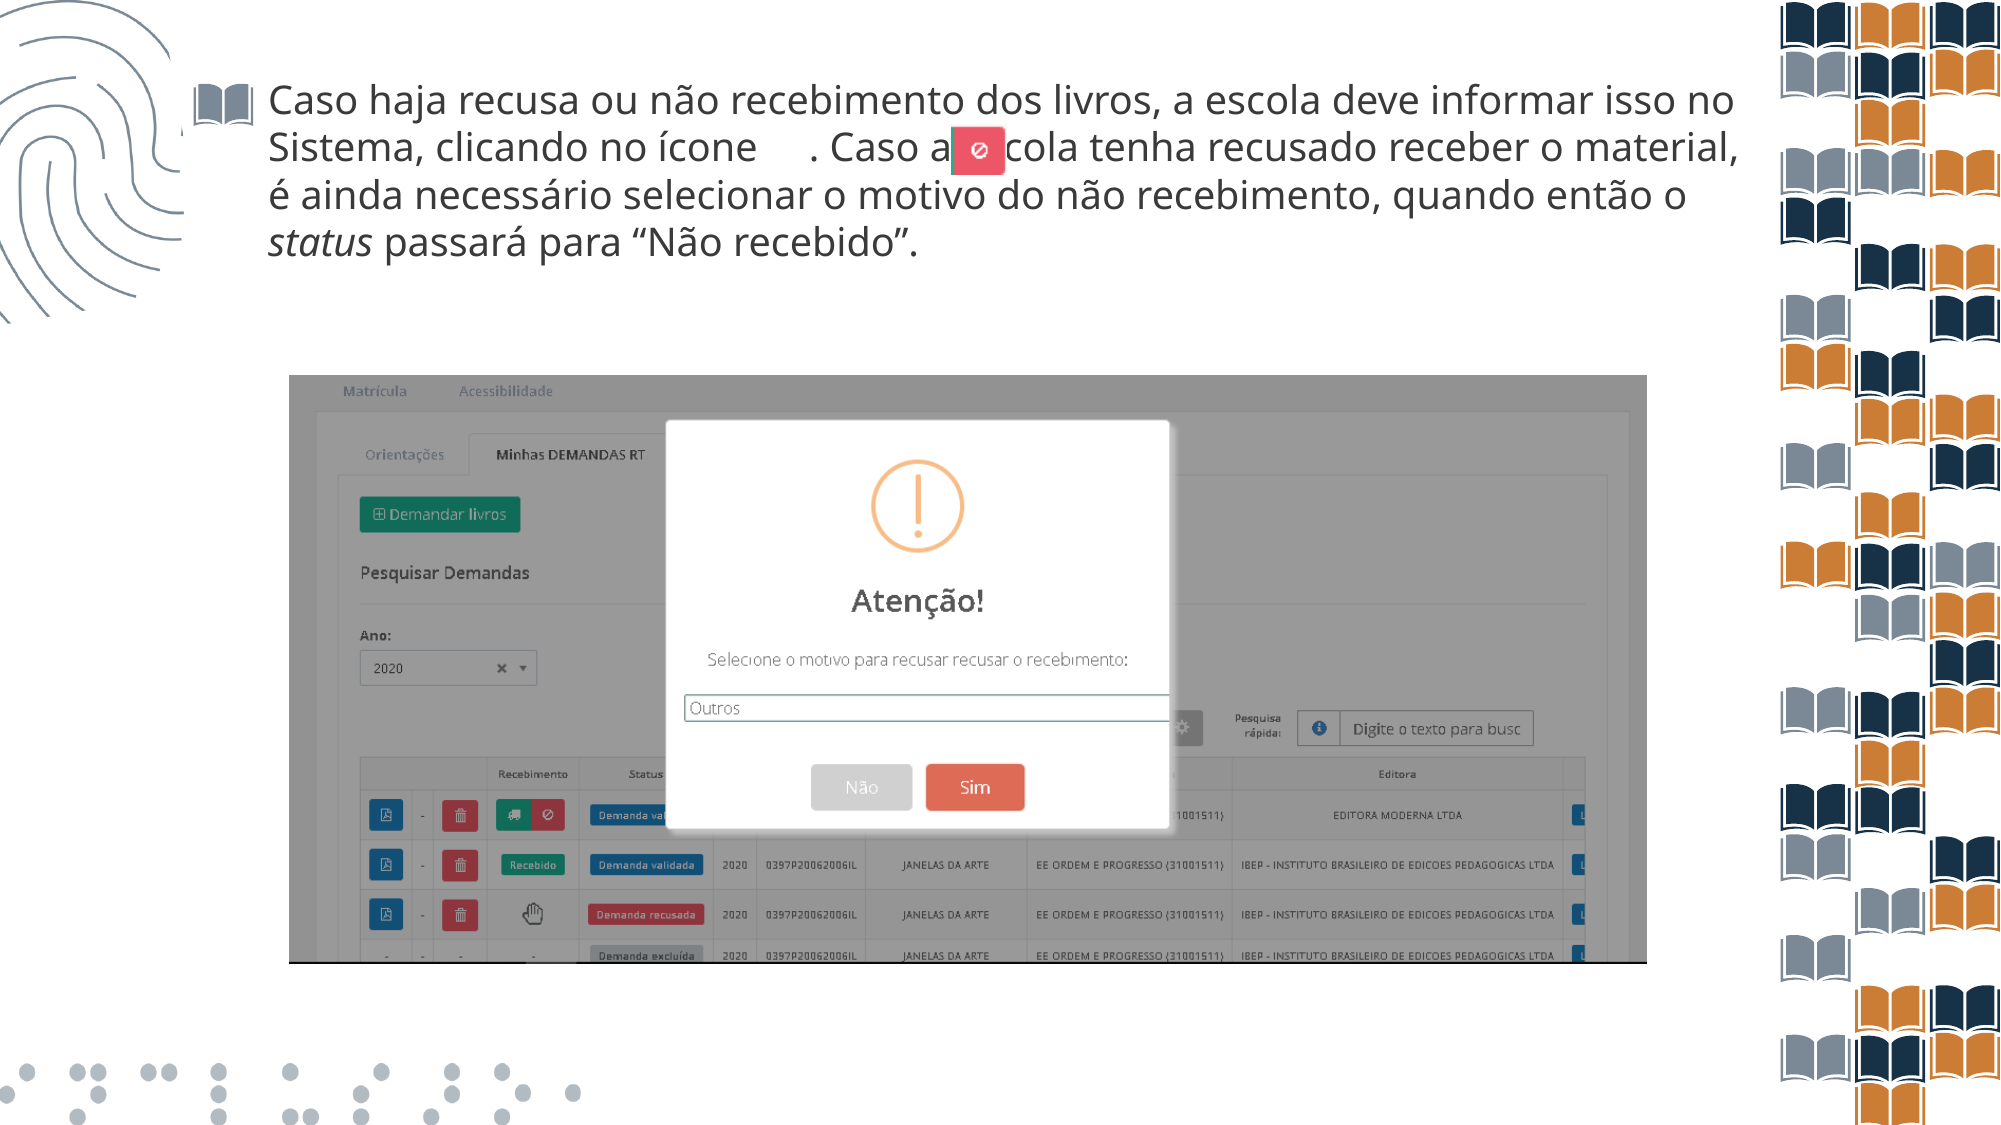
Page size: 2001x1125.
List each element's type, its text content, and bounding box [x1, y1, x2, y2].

text_box [1780, 0, 1851, 99]
text_box [1929, 0, 2000, 97]
text_box [1780, 932, 1851, 983]
text_box [1780, 781, 1851, 882]
text_box [1855, 689, 1926, 835]
text_box [1855, 592, 1926, 643]
text_box [1780, 292, 1851, 392]
text_box [1929, 392, 2000, 492]
text_box [1855, 241, 1926, 292]
text_box [1929, 834, 2000, 932]
text_box [1929, 983, 2000, 1081]
text_box [0, 0, 210, 326]
text_box [1929, 147, 2000, 198]
text_box [1929, 293, 2000, 343]
text_box [1780, 440, 1851, 491]
text_box [1855, 983, 1926, 1125]
picture [289, 375, 1647, 964]
text_box [1929, 539, 2000, 735]
text_box [1780, 684, 1851, 735]
text_box Caso haja recusa ou não recebimento dos livros, a escola deve informar isso no Sistema, clicando no ícone . Caso a escola tenha recusado receber o material, é ainda necessário selecionar o motivo do não recebimento, quando então o status passará para “Não recebido”. [253, 67, 1760, 275]
text_box [1855, 490, 1926, 540]
picture [951, 124, 1007, 175]
text_box [1855, 348, 1926, 447]
text_box [1929, 242, 2000, 292]
text_box [1855, 885, 1926, 936]
text_box [1855, 0, 1926, 197]
text_box [1780, 1032, 1851, 1082]
text_box [1780, 539, 1851, 589]
text_box [0, 1063, 581, 1125]
text_box [1855, 541, 1926, 591]
text_box [193, 81, 253, 126]
text_box [1780, 145, 1851, 245]
